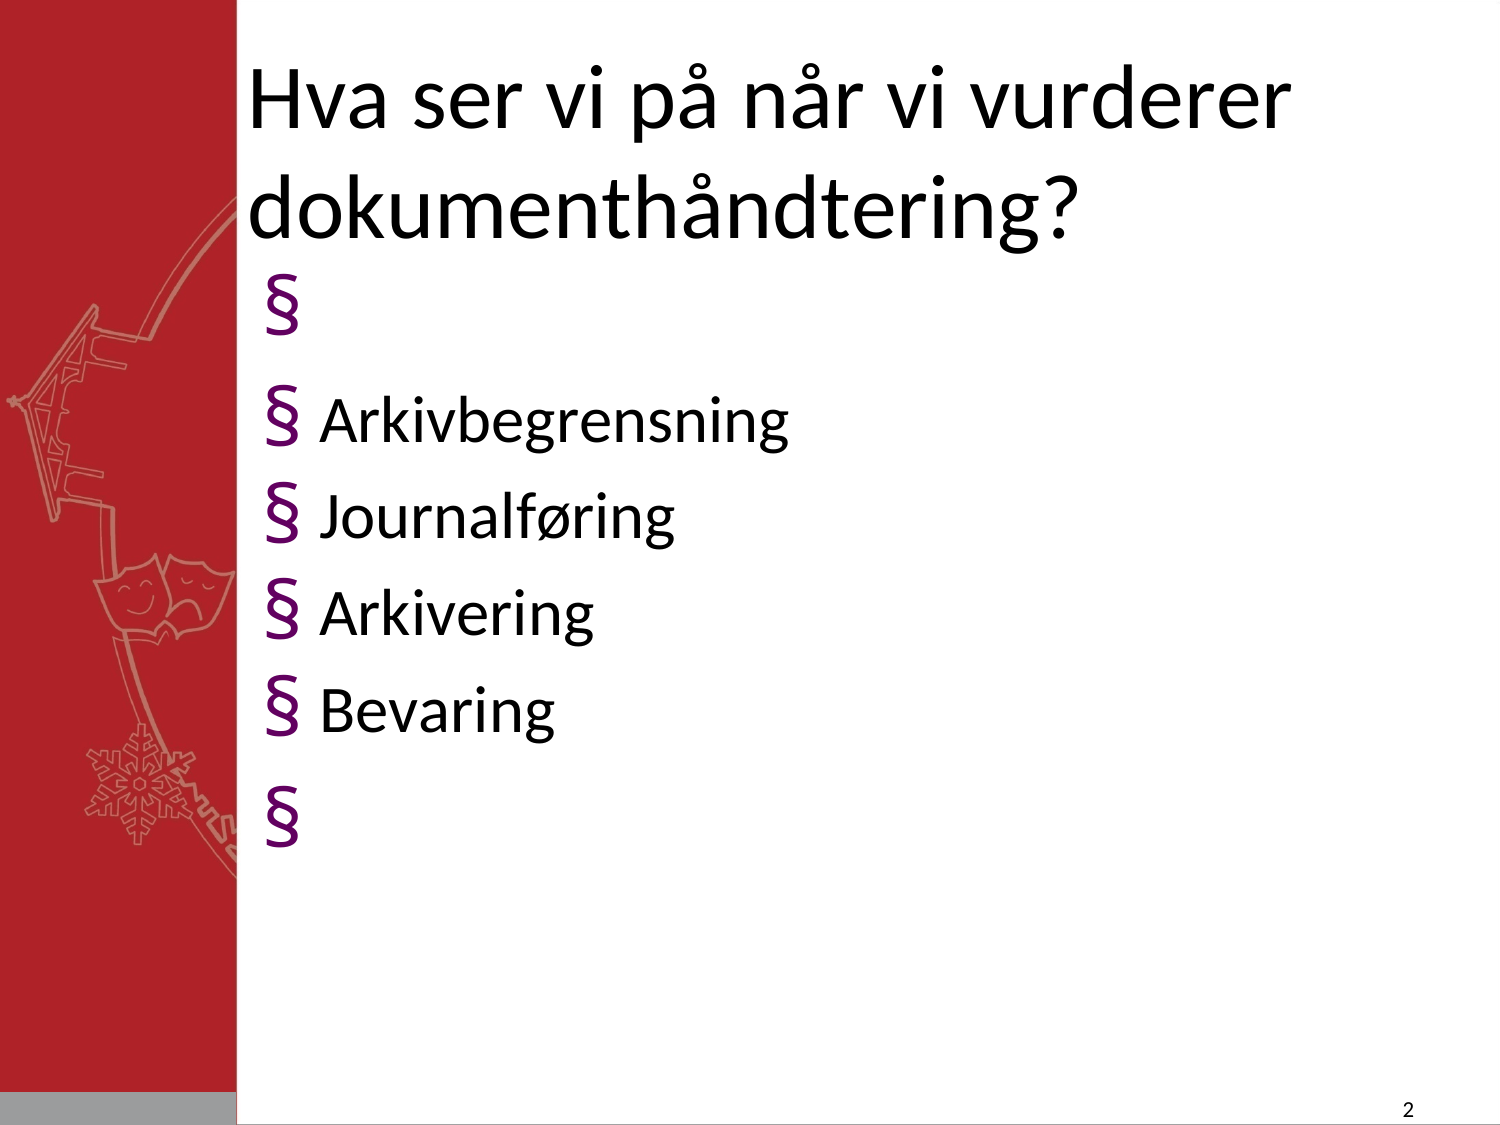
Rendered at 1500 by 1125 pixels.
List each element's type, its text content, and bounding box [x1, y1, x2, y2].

list Arkivbegrensning Journalføring Arkivering Bevaring [247, 242, 1477, 1070]
title Hva ser vi på når vi vurderer dokumenthåndtering? [247, 29, 1477, 242]
text_box [1387, 1086, 1489, 1120]
